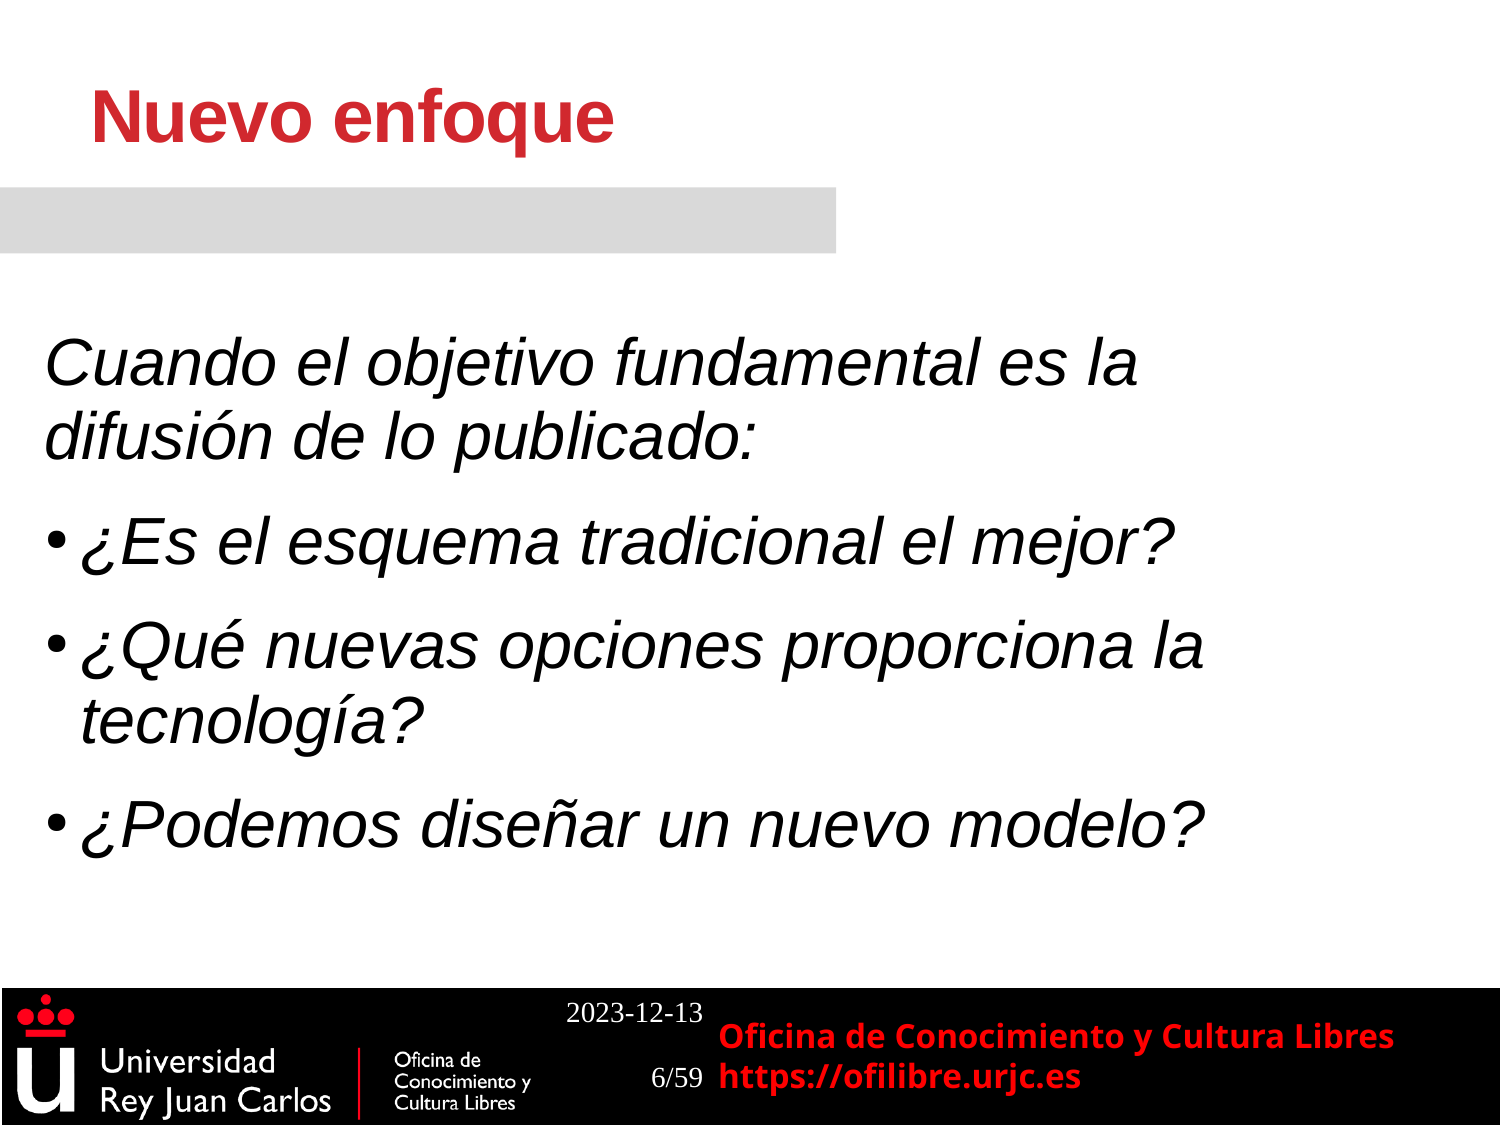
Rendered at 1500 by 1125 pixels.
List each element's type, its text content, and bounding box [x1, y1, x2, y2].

picture [17, 994, 531, 1120]
text_box Cuando el objetivo fundamental es la difusión de lo publicado: ¿Es el esquema tradicional el mejor? ¿Qué nuevas opciones proporciona la tecnología? ¿Podemos diseñar un nuevo modelo? [30, 317, 1396, 870]
title [75, 7, 1425, 196]
text_box Nuevo enfoque [0, 24, 1326, 172]
